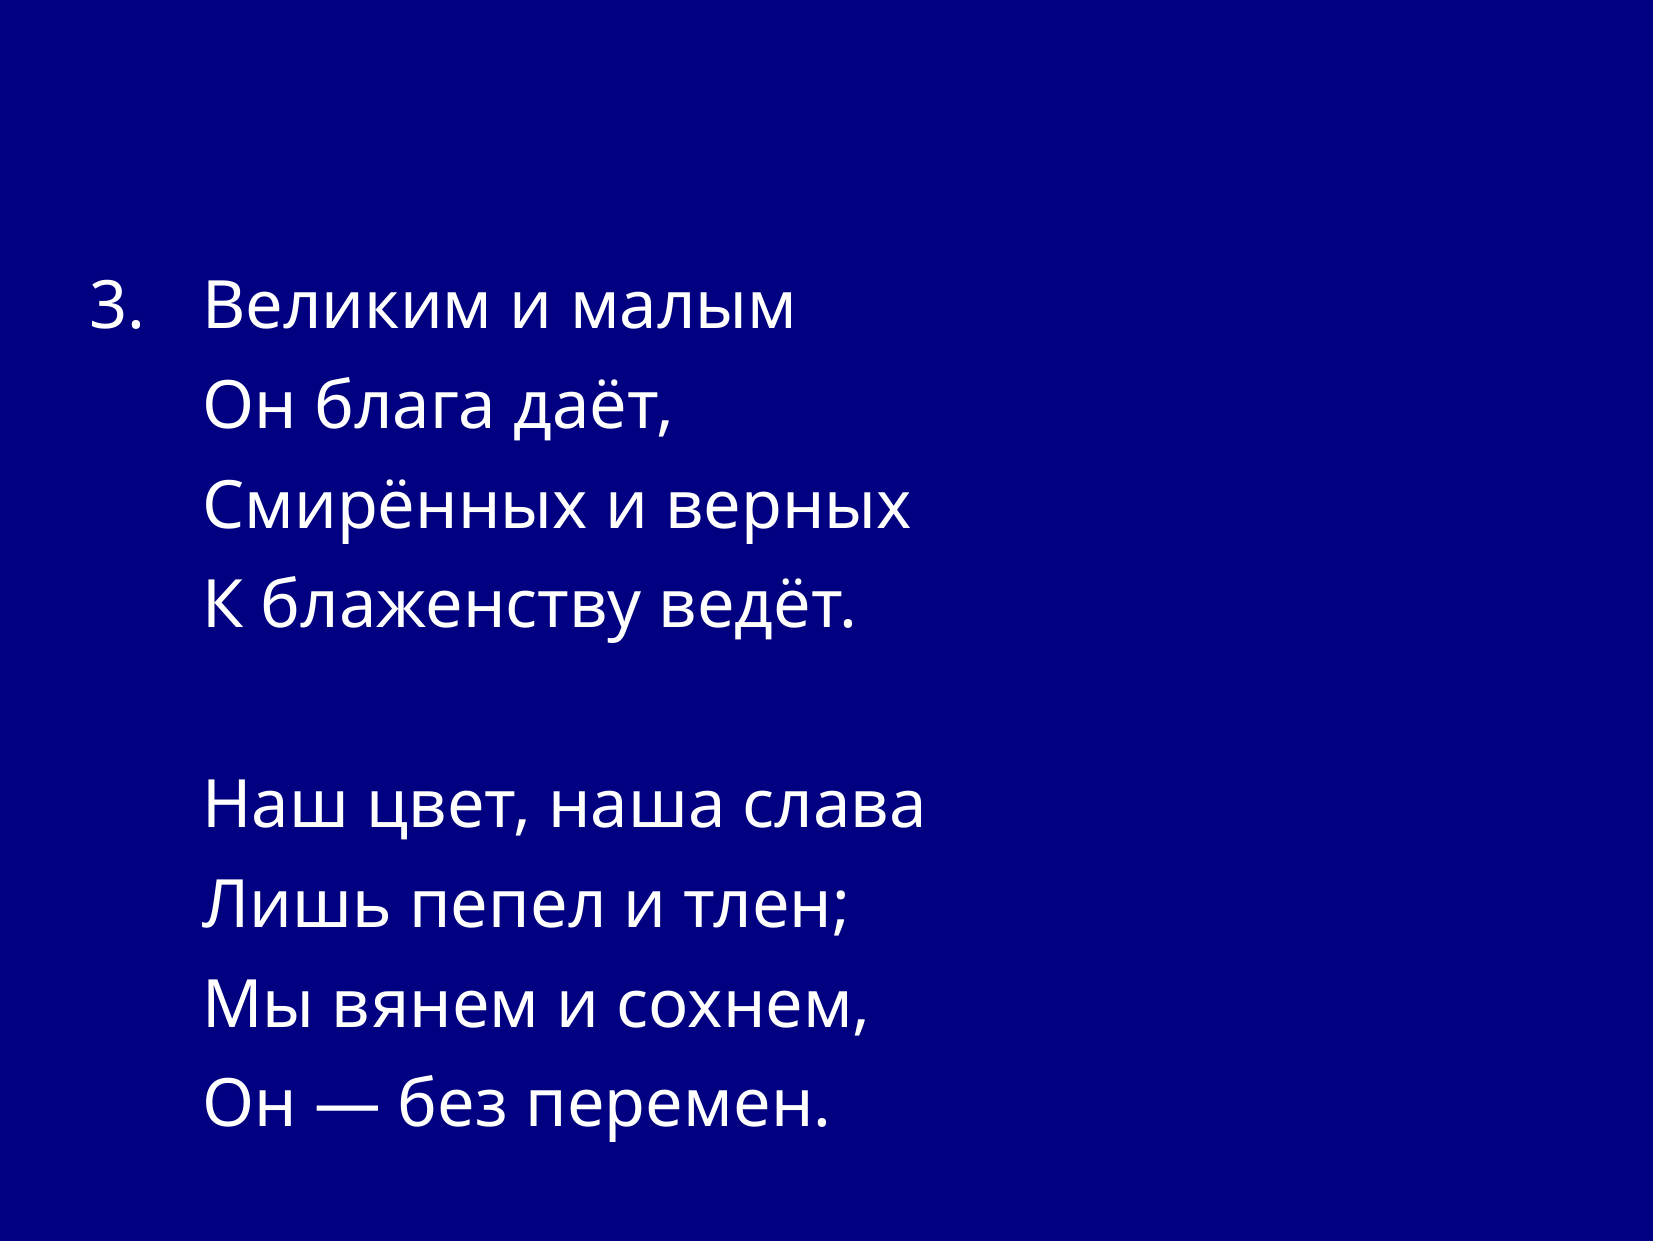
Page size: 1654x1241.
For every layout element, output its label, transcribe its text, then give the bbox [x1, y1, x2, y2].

text_box 3. Великим и малым Он блага даёт, Смирённых и верных К блаженству ведёт. Наш цвет, наша слава Лишь пепел и тлен; Мы вянем и сохнем, Он ― без перемен. [75, 150, 1576, 1163]
